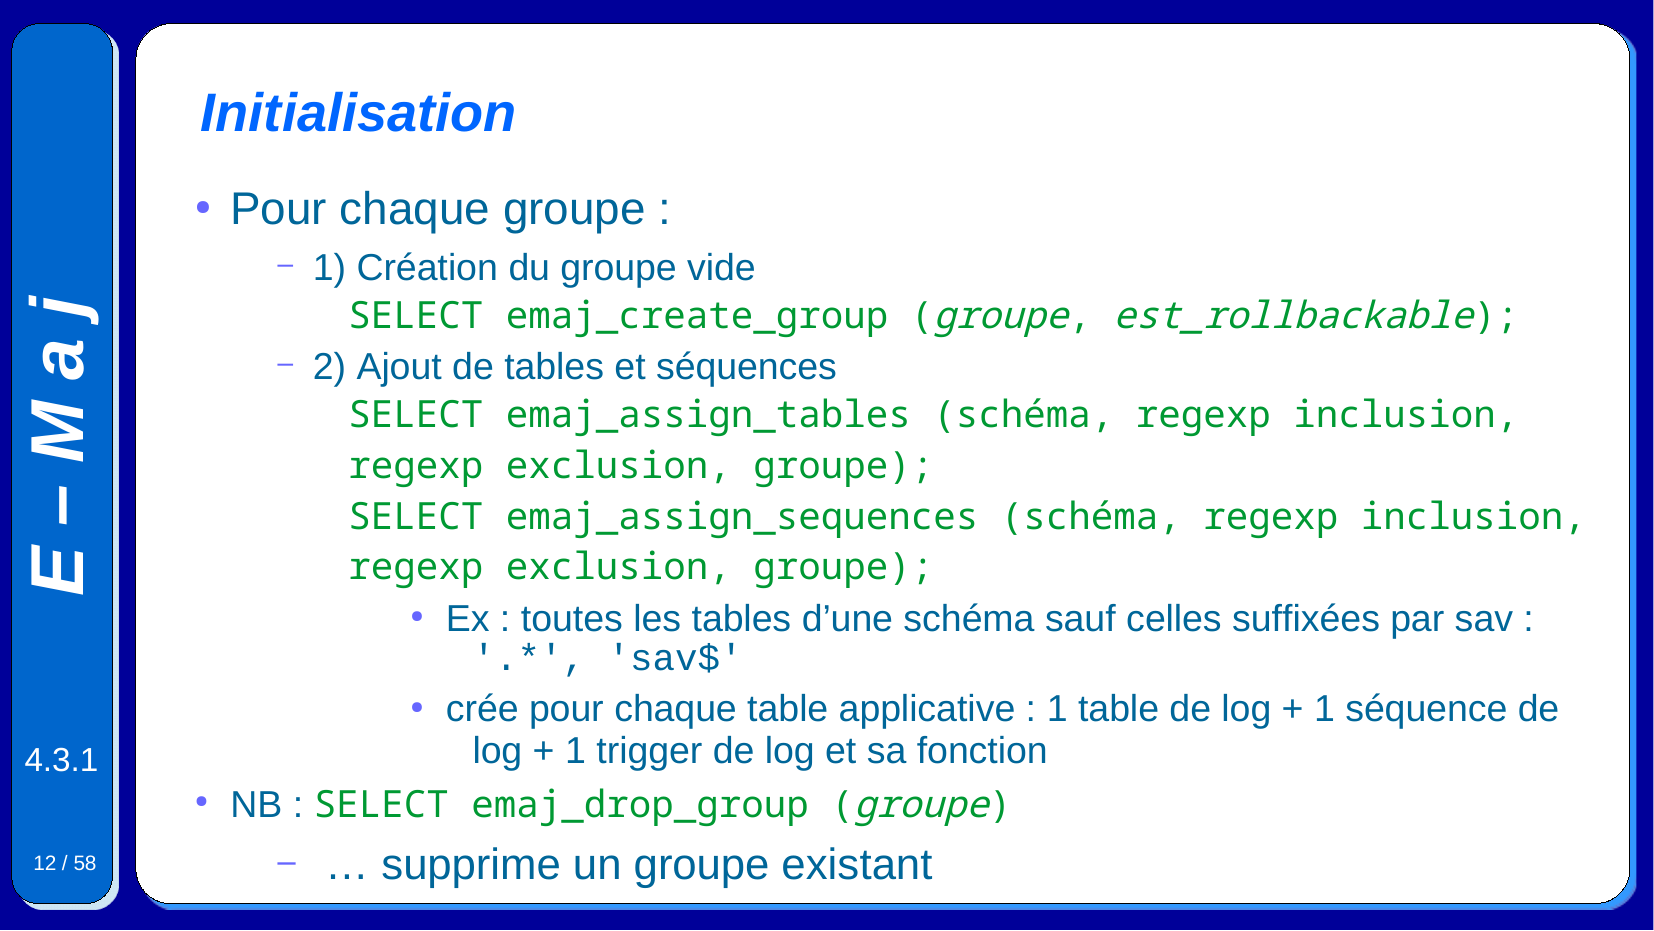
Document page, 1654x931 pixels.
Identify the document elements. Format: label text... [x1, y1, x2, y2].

title Initialisation [200, 34, 1575, 183]
list Pour chaque groupe : 1) Création du groupe vide SELECT emaj_create_group (groupe, est_rollbackable); 2) Ajout de tables et séquences SELECT emaj_assign_tables (schéma, regexp inclusion, regexp exclusion, groupe); SELECT emaj_assign_sequences (schéma, regexp inclusion, regexp exclusion, groupe); Ex : toutes les tables d’une schéma sauf celles suffixées par sav : '.*', 'sav$' crée pour chaque table applicative : 1 table de log + 1 séquence de log + 1 trigger de log et sa fonction NB : SELECT emaj_drop_group (groupe) … supprime un groupe existant [177, 183, 1587, 888]
